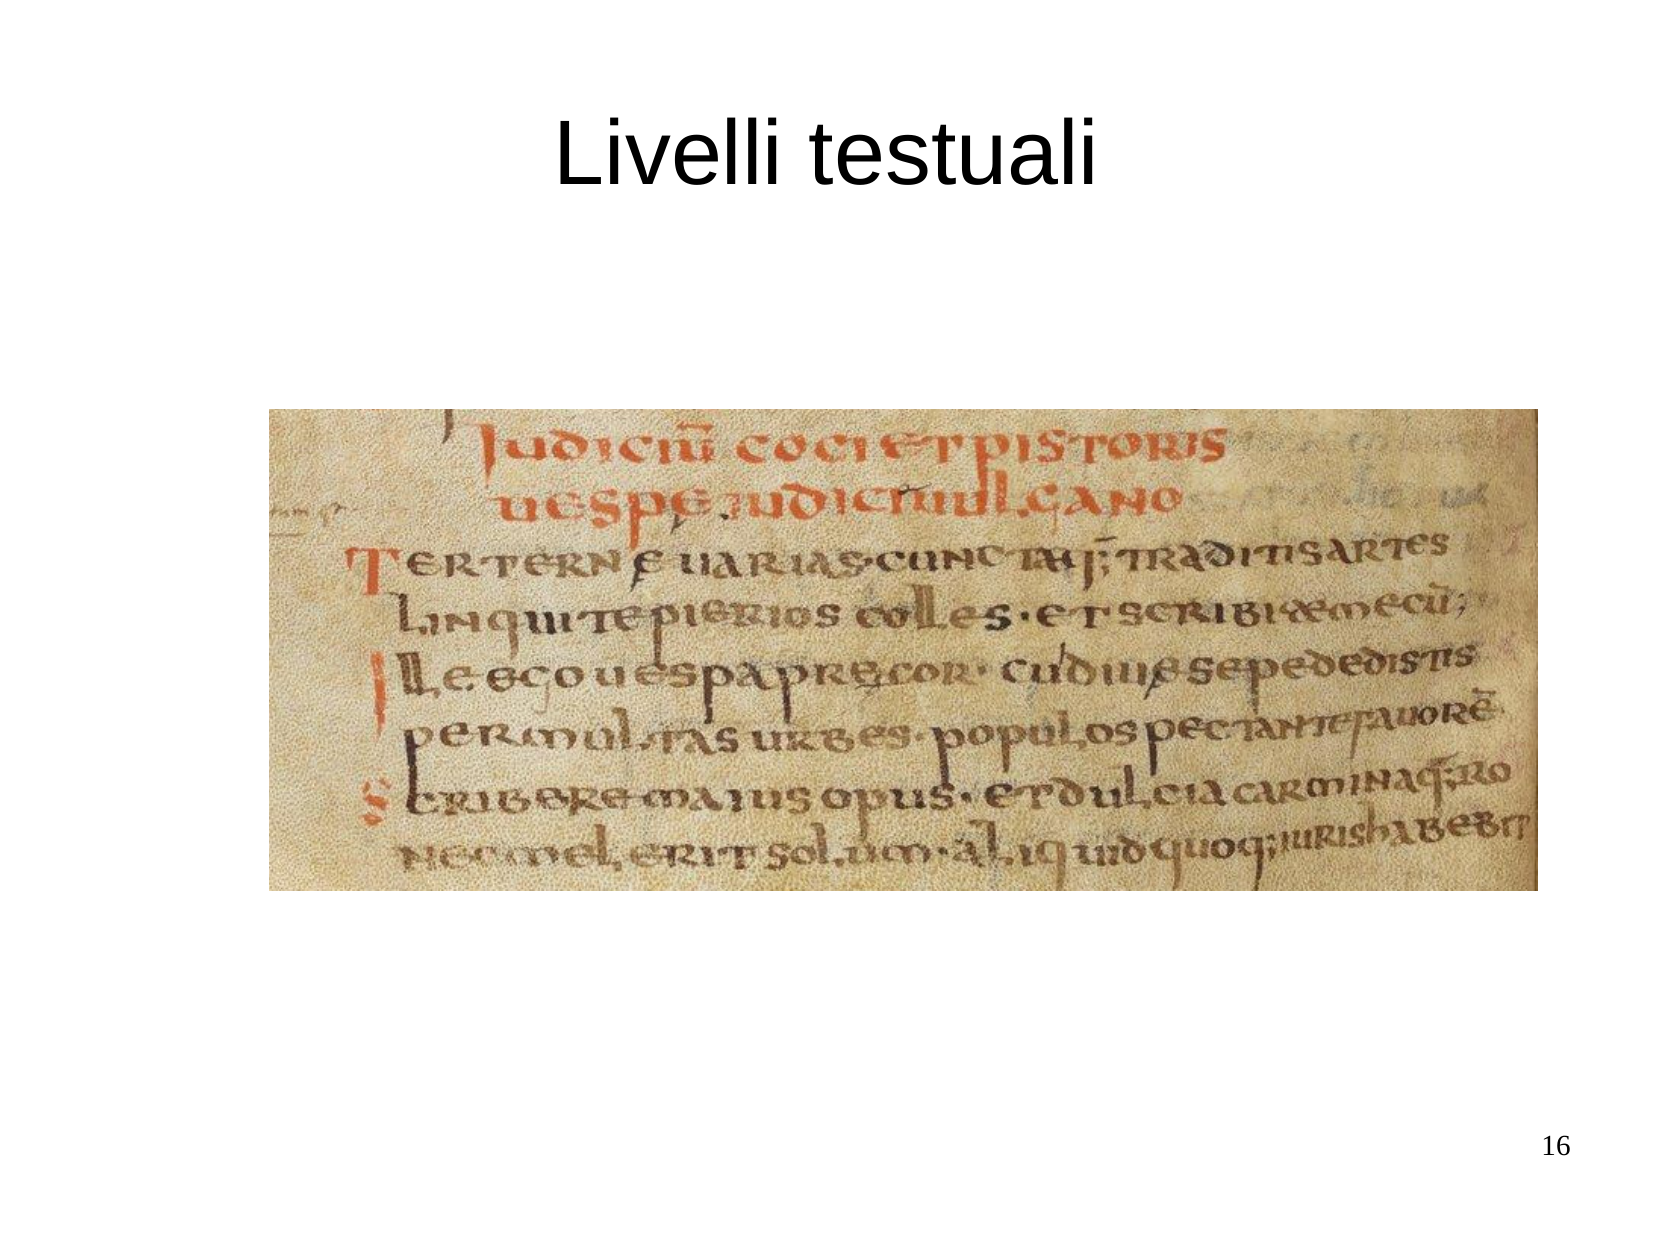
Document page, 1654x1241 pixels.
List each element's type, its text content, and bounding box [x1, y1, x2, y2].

title Livelli testuali [82, 49, 1571, 257]
picture [269, 409, 1538, 891]
